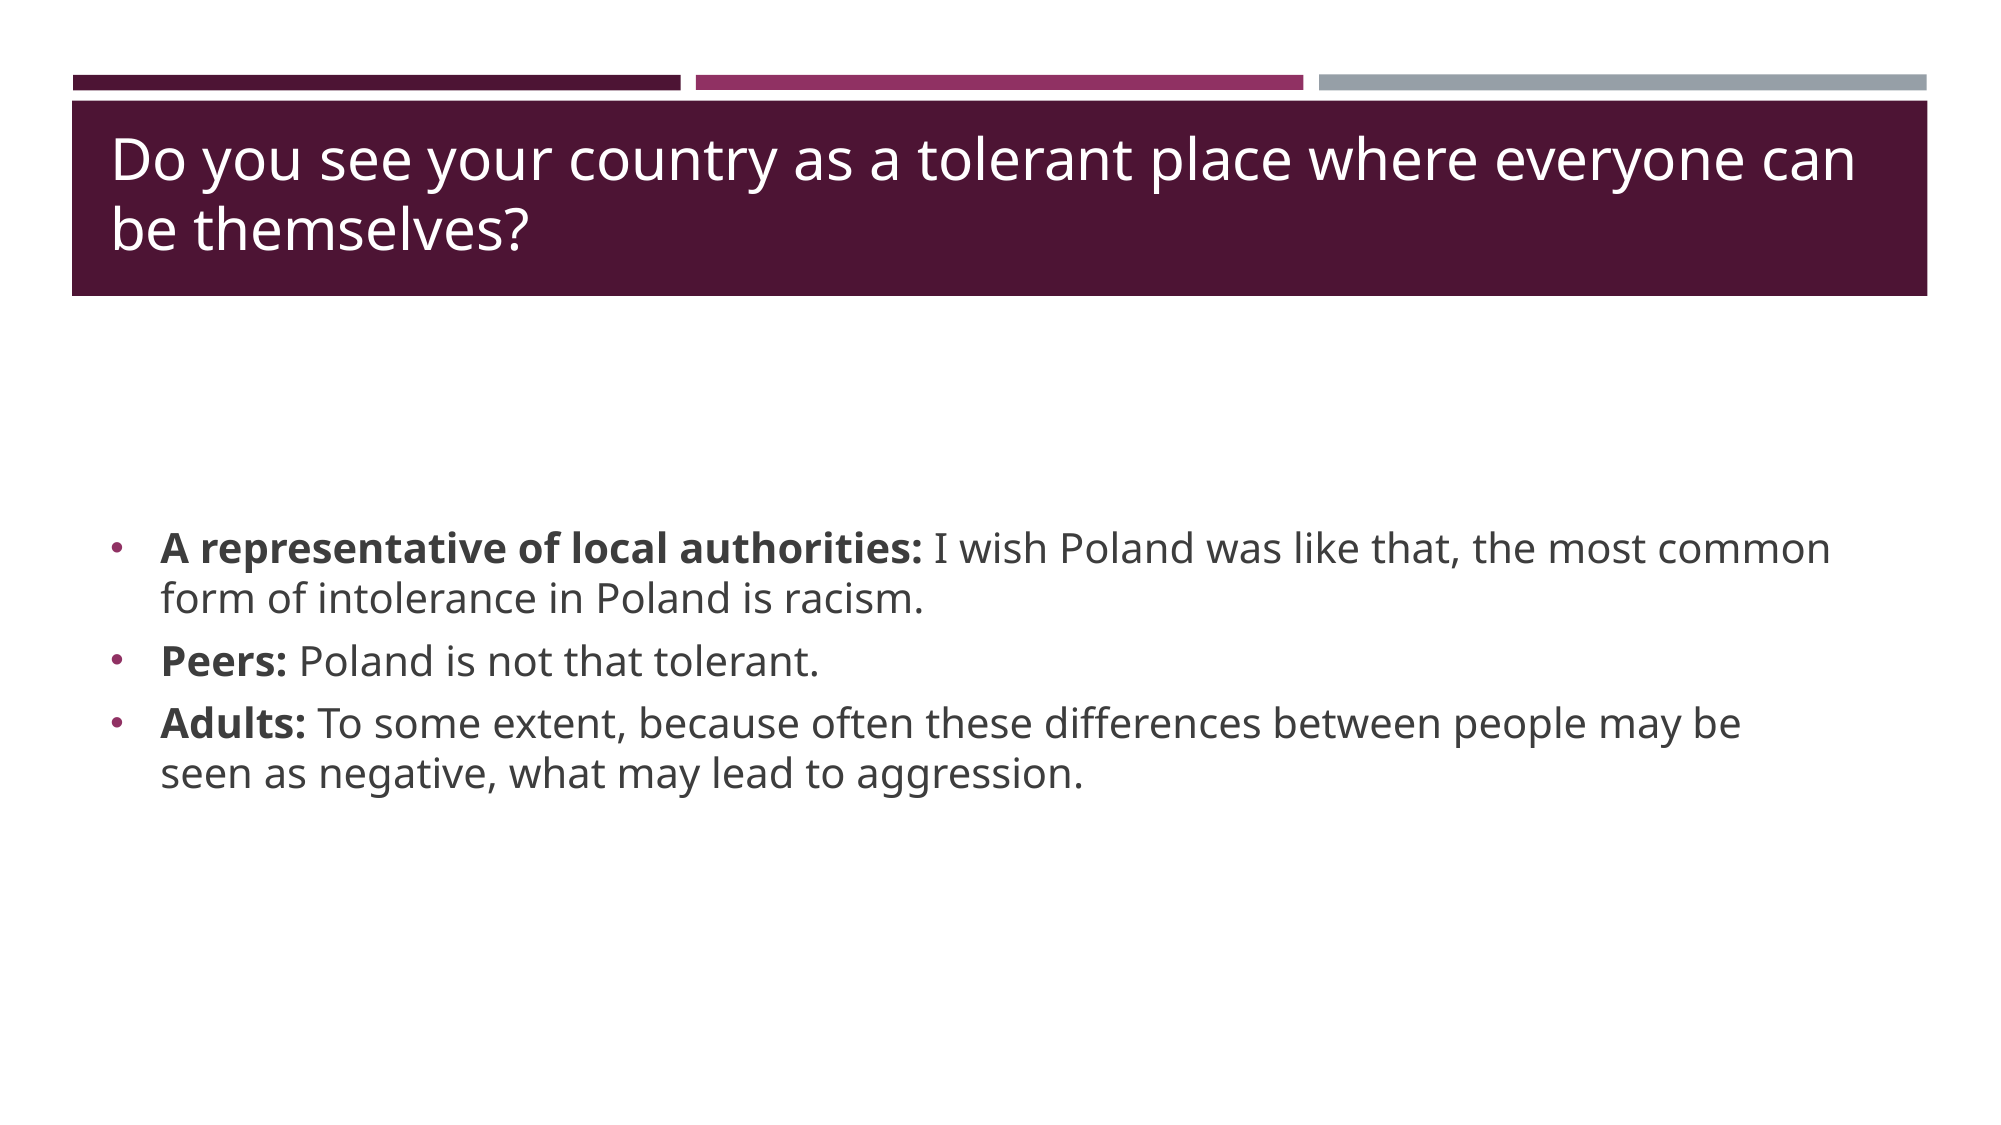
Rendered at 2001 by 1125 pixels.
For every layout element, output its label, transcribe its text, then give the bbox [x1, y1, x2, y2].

title Do you see your country as a tolerant place where everyone can be themselves? [95, 115, 1905, 282]
list A representative of local authorities: I wish Poland was like that, the most common form of intolerance in Poland is racism. Peers: Poland is not that tolerant. Adults: To some extent, because often these differences between people may be seen as negative, what may lead to aggression. [95, 357, 1905, 962]
